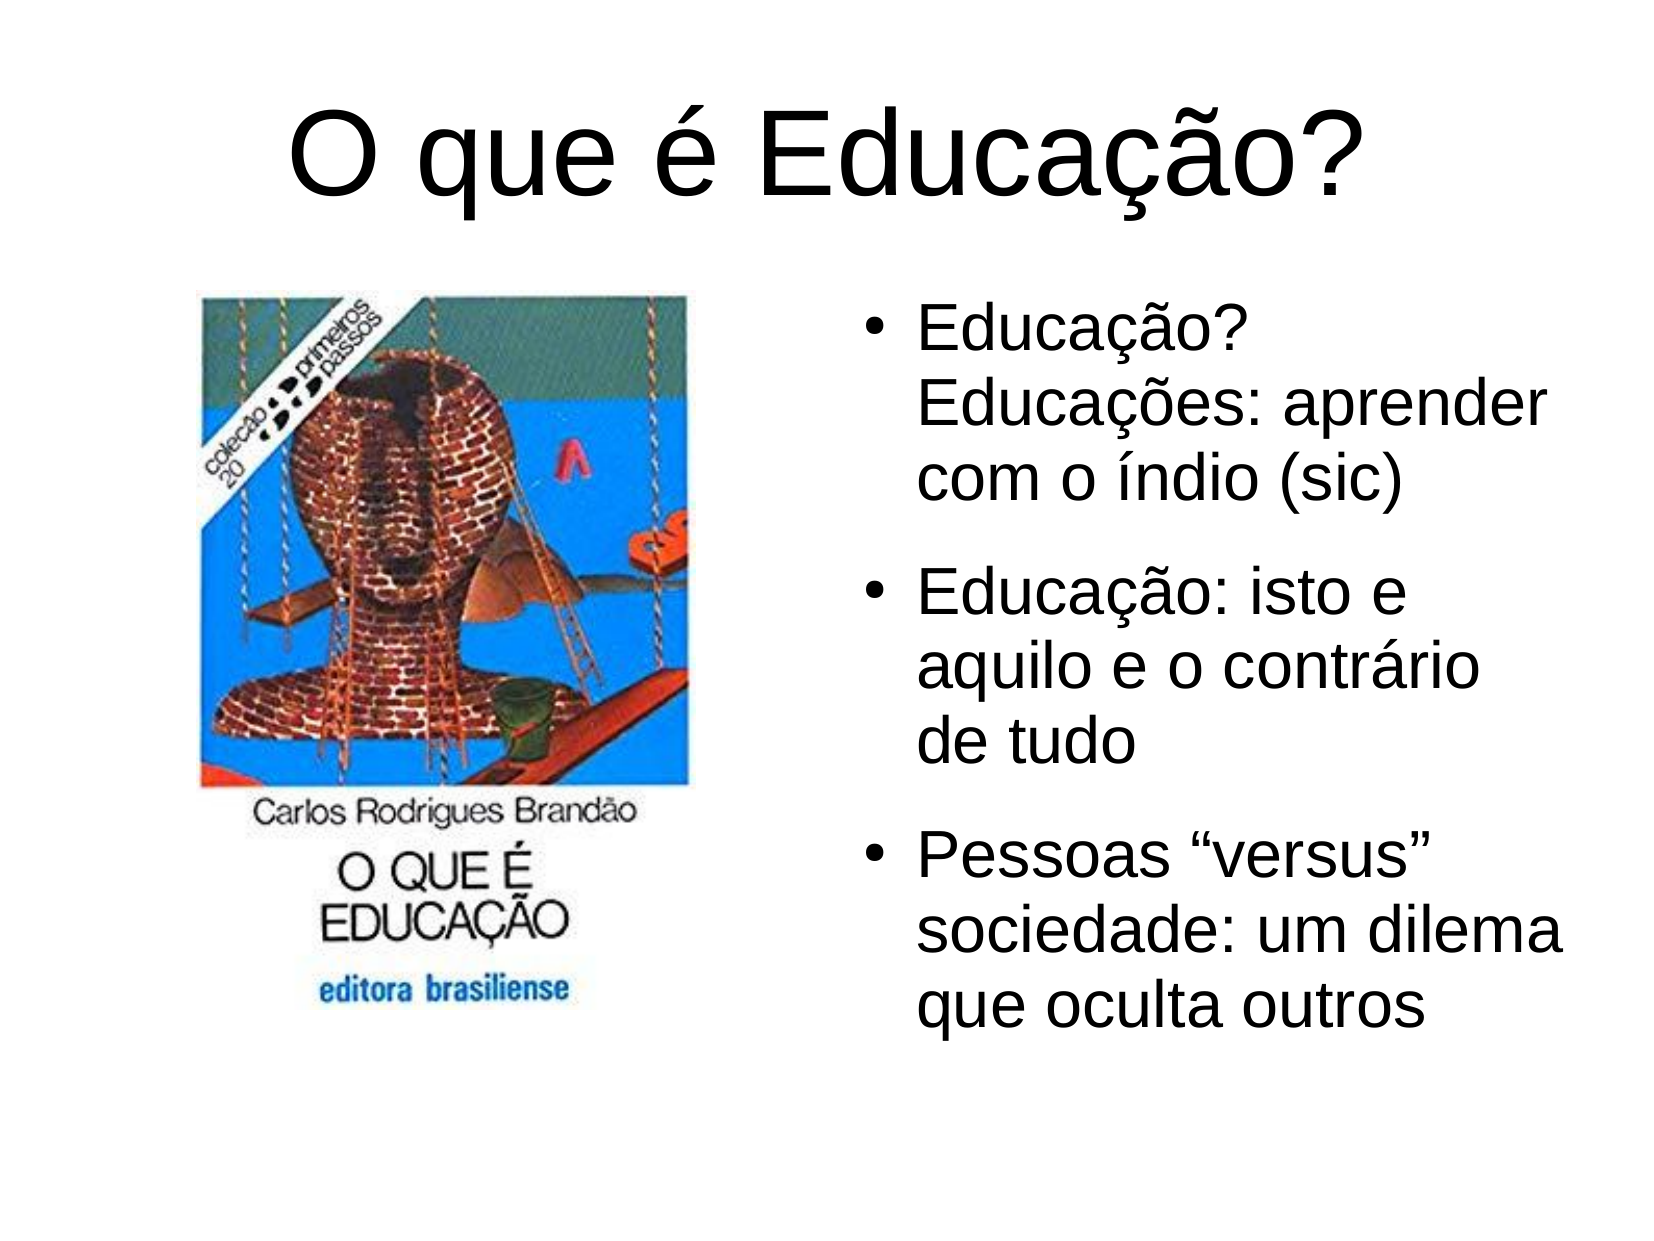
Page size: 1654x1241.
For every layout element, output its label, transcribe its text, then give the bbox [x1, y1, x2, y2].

picture [196, 290, 696, 1010]
title O que é Educação? [82, 49, 1571, 257]
list Educação? Educações: aprender com o índio (sic) Educação: isto e aquilo e o contrário de tudo Pessoas “versus” sociedade: um dilema que oculta outros [845, 290, 1572, 1010]
